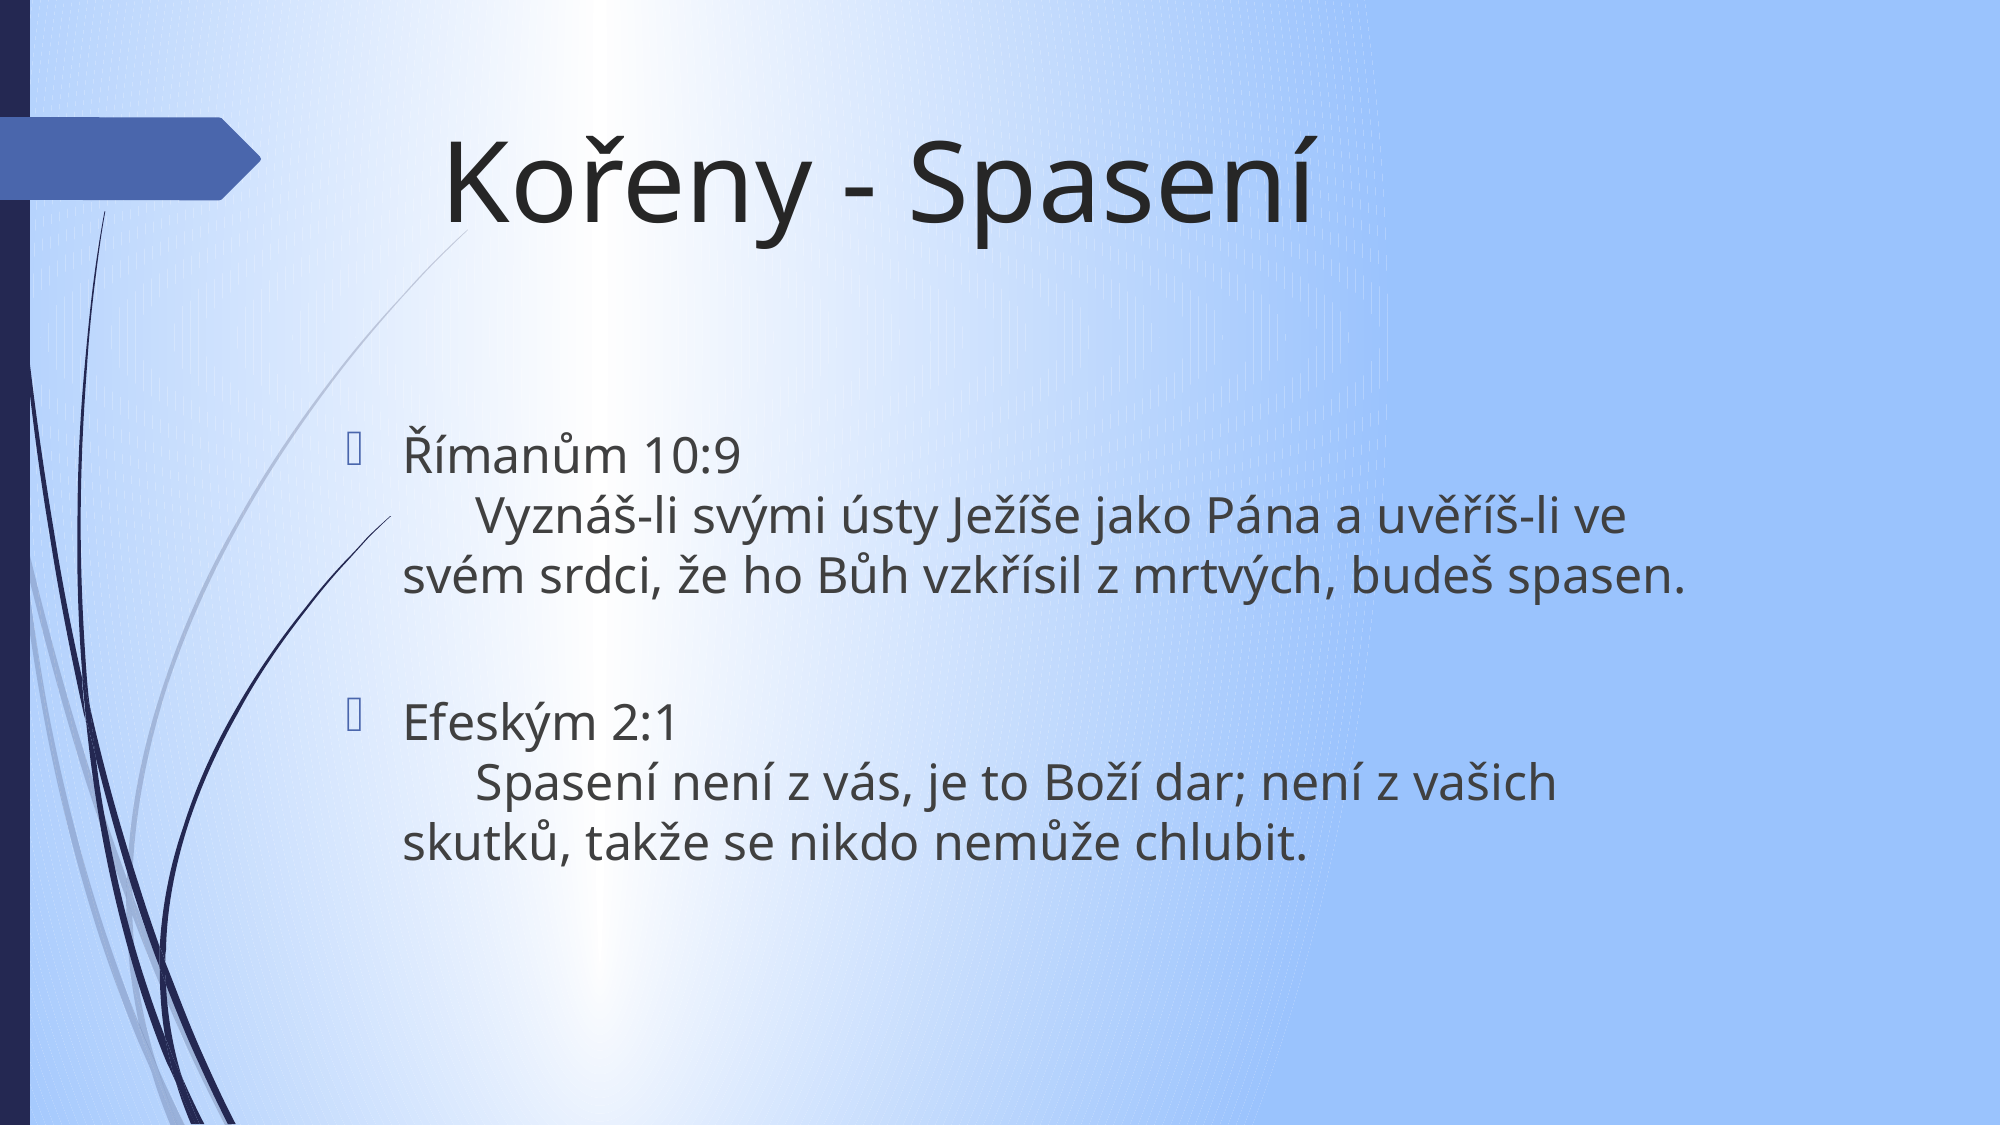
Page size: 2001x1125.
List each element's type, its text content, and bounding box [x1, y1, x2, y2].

list Římanům 10:9 Vyznáš-li svými ústy Ježíše jako Pána a uvěříš-li ve svém srdci, že ho Bůh vzkřísil z mrtvých, budeš spasen. Efeským 2:1 Spasení není z vás, je to Boží dar; není z vašich skutků, takže se nikdo nemůže chlubit. [330, 350, 1713, 970]
title Kořeny - Spasení [425, 102, 1888, 313]
